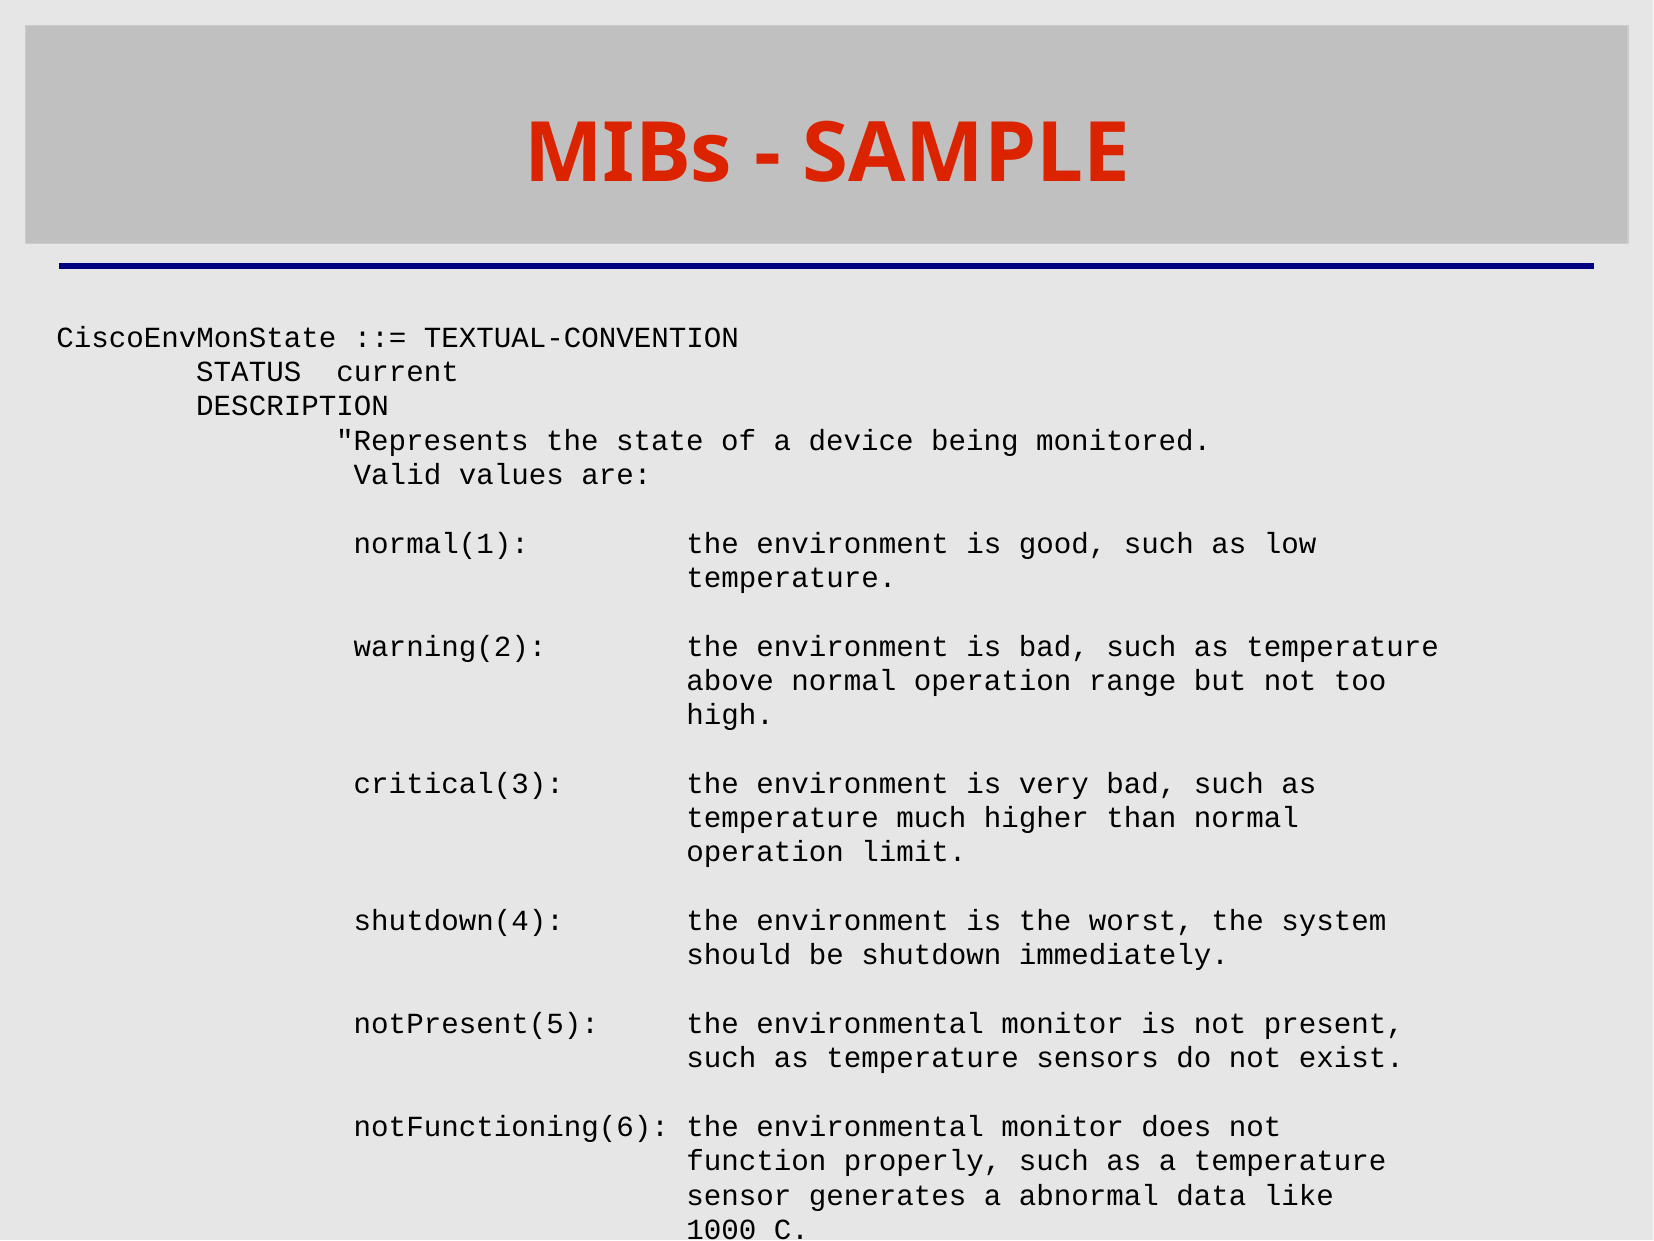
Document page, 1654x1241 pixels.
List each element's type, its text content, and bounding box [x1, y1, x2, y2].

text_box CiscoEnvMonState ::= TEXTUAL-CONVENTION STATUS current DESCRIPTION "Represents the state of a device being monitored. Valid values are: normal(1): the environment is good, such as low temperature. warning(2): the environment is bad, such as temperature above normal operation range but not too high. critical(3): the environment is very bad, such as temperature much higher than normal operation limit. shutdown(4): the environment is the worst, the system should be shutdown immediately. notPresent(5): the environmental monitor is not present, such as temperature sensors do not exist. notFunctioning(6): the environmental monitor does not function properly, such as a temperature sensor generates a abnormal data like 1000 C. ” [41, 314, 1626, 1188]
title MIBs - SAMPLE [121, 46, 1534, 253]
